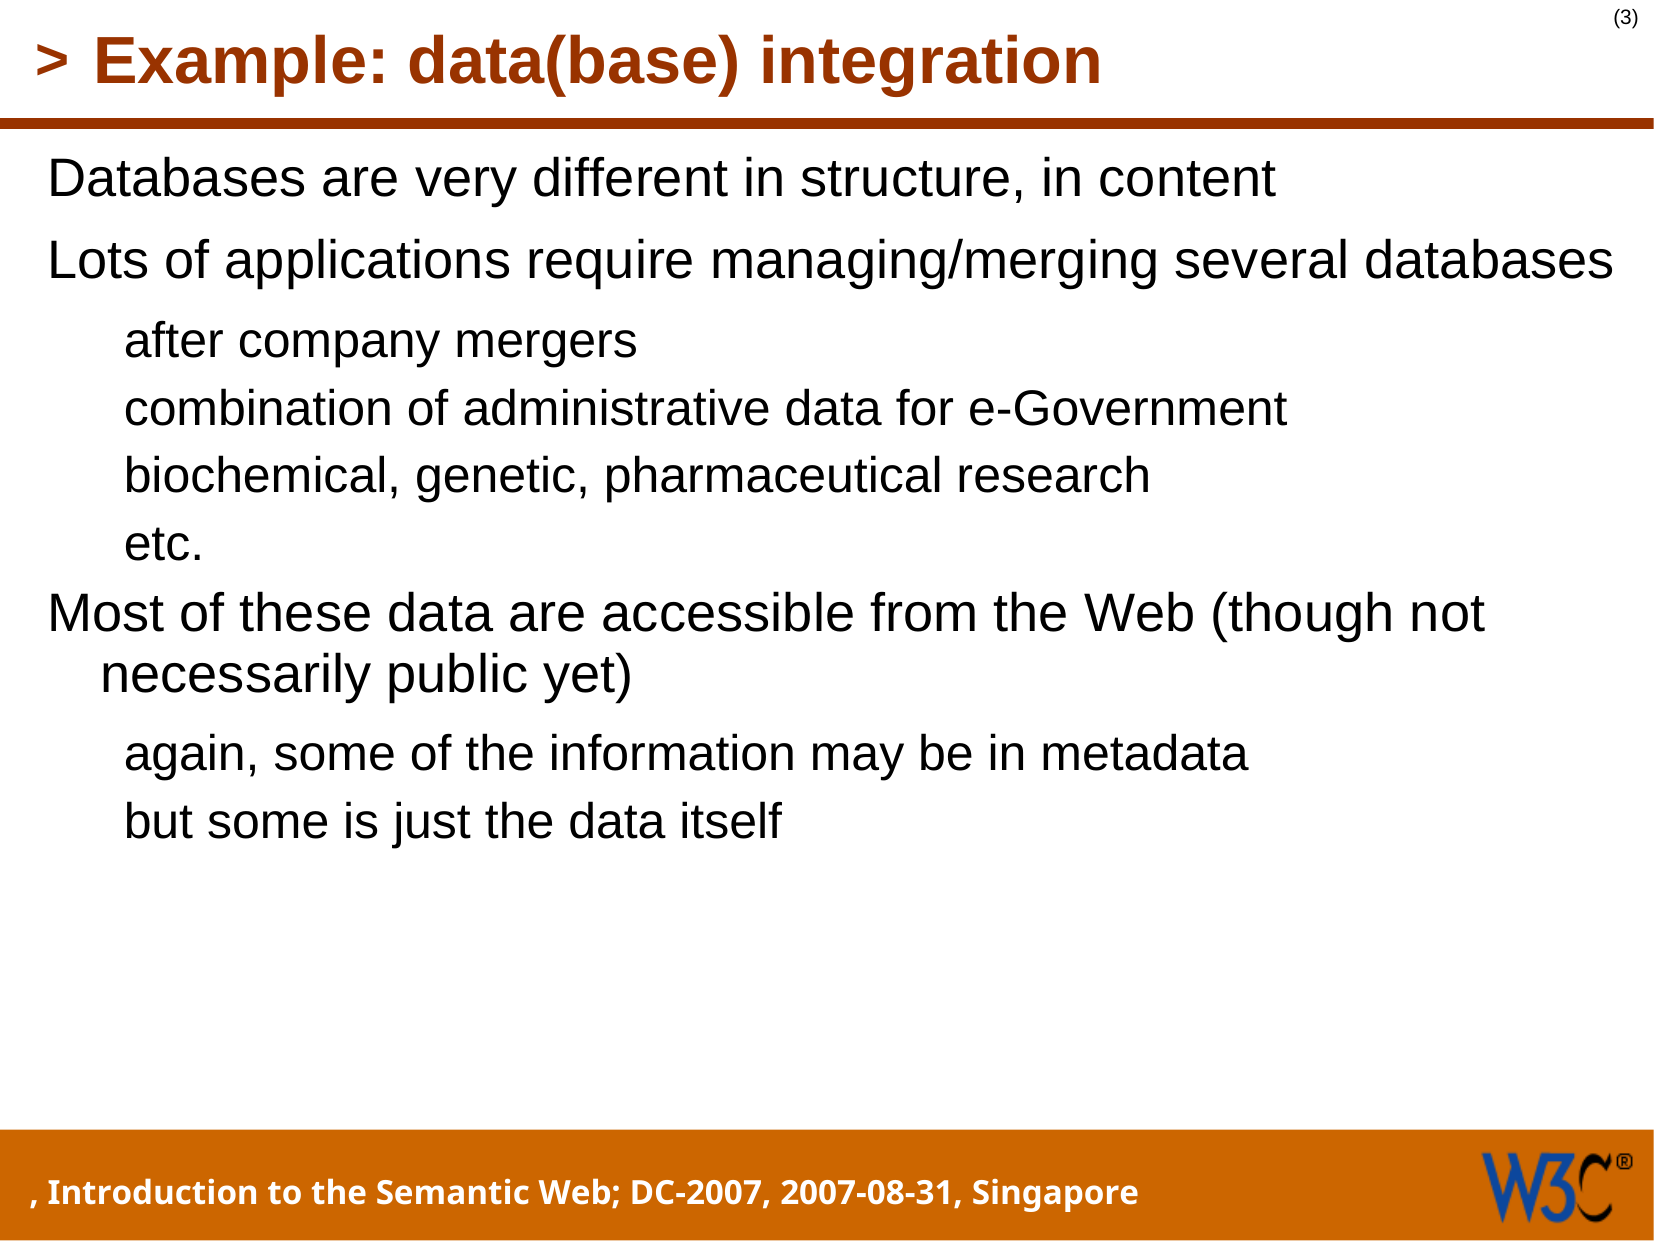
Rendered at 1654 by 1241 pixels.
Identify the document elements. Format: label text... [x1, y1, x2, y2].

list Databases are very different in structure, in content Lots of applications require managing/merging several databases after company mergers combination of administrative data for e-Government biochemical, genetic, pharmaceutical research etc. Most of these data are accessible from the Web (though not necessarily public yet) again, some of the information may be in metadata but some is just the data itself [29, 147, 1624, 1119]
title Example: data(base) integration [93, 7, 1493, 111]
picture [1477, 1149, 1639, 1228]
